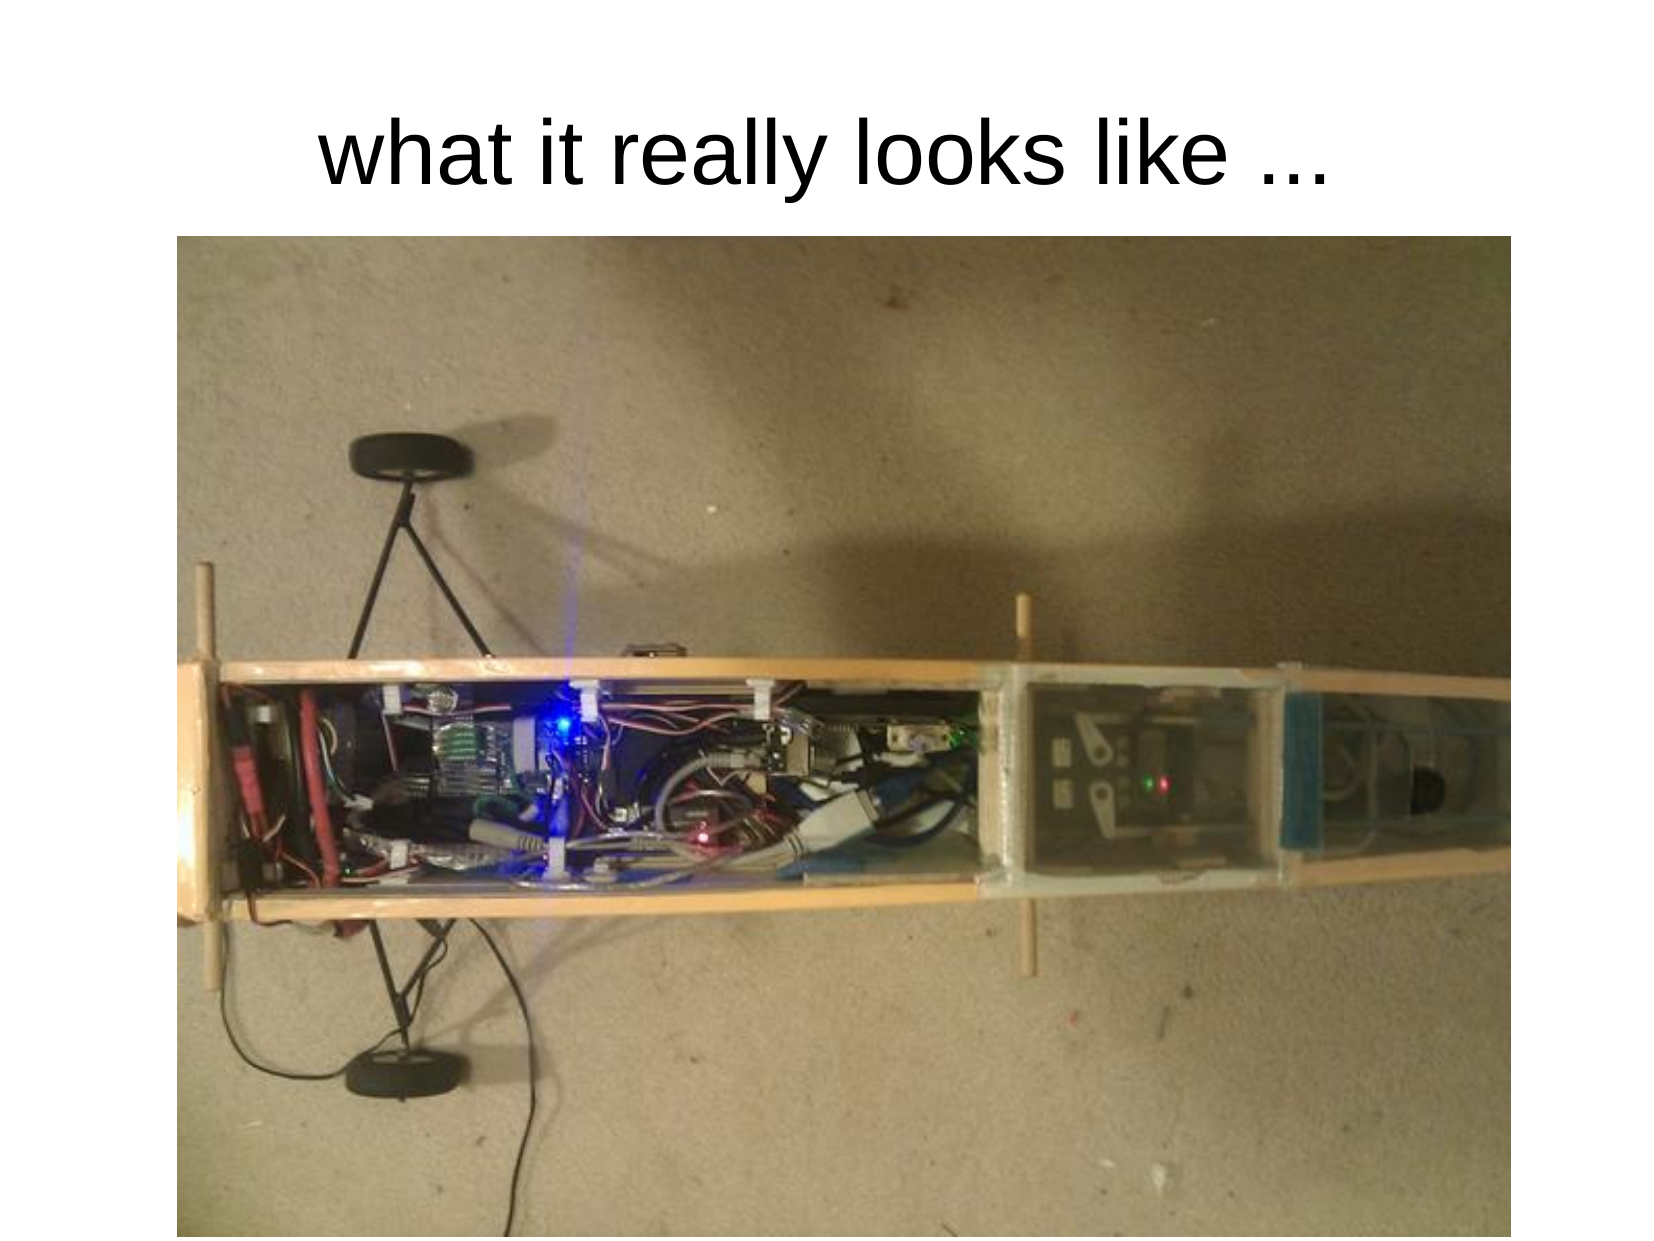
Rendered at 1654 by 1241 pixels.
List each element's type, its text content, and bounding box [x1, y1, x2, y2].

picture [177, 236, 1511, 1237]
title what it really looks like ... [82, 49, 1571, 257]
